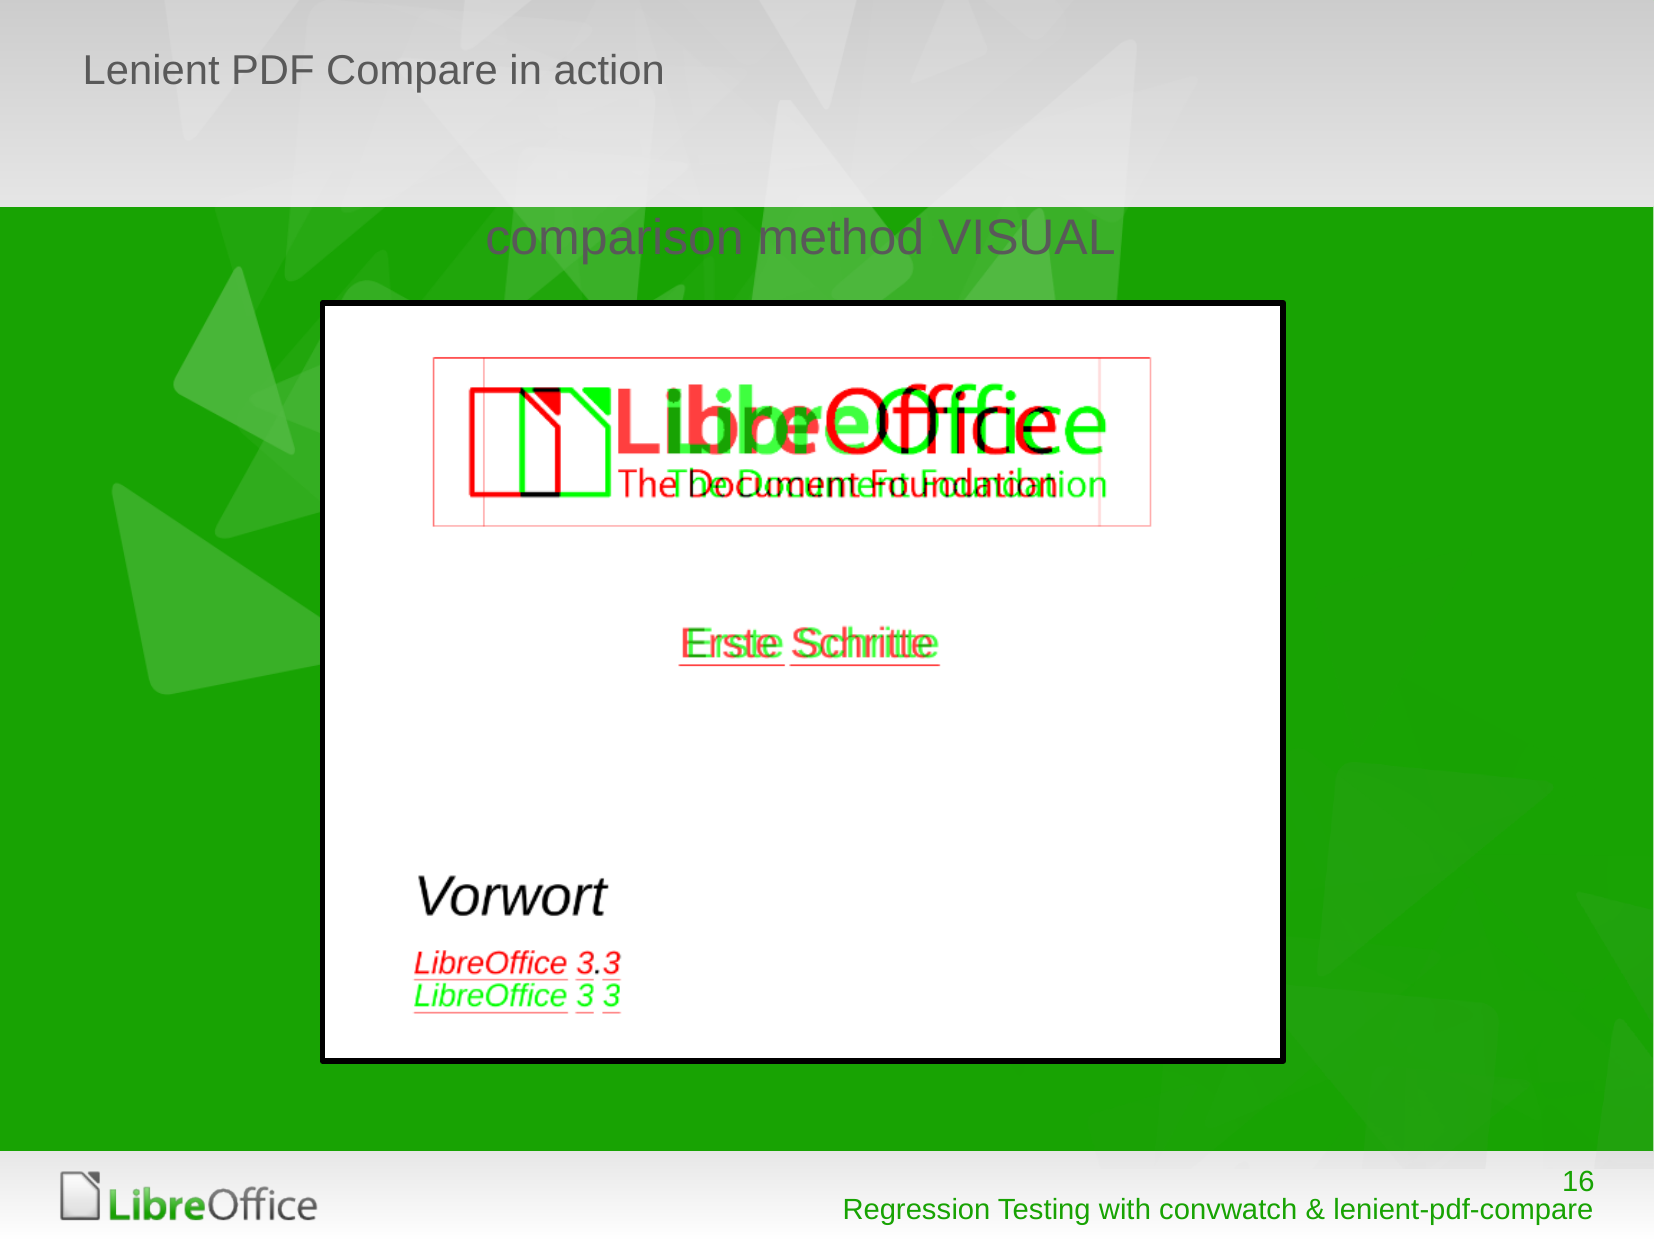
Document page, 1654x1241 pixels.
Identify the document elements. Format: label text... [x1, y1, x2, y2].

text_box comparison method VISUAL [364, 202, 1237, 280]
picture [41, 1152, 337, 1240]
picture [0, 0, 1654, 1169]
picture [325, 305, 1281, 1058]
title Lenient PDF Compare in action [82, 47, 1452, 110]
